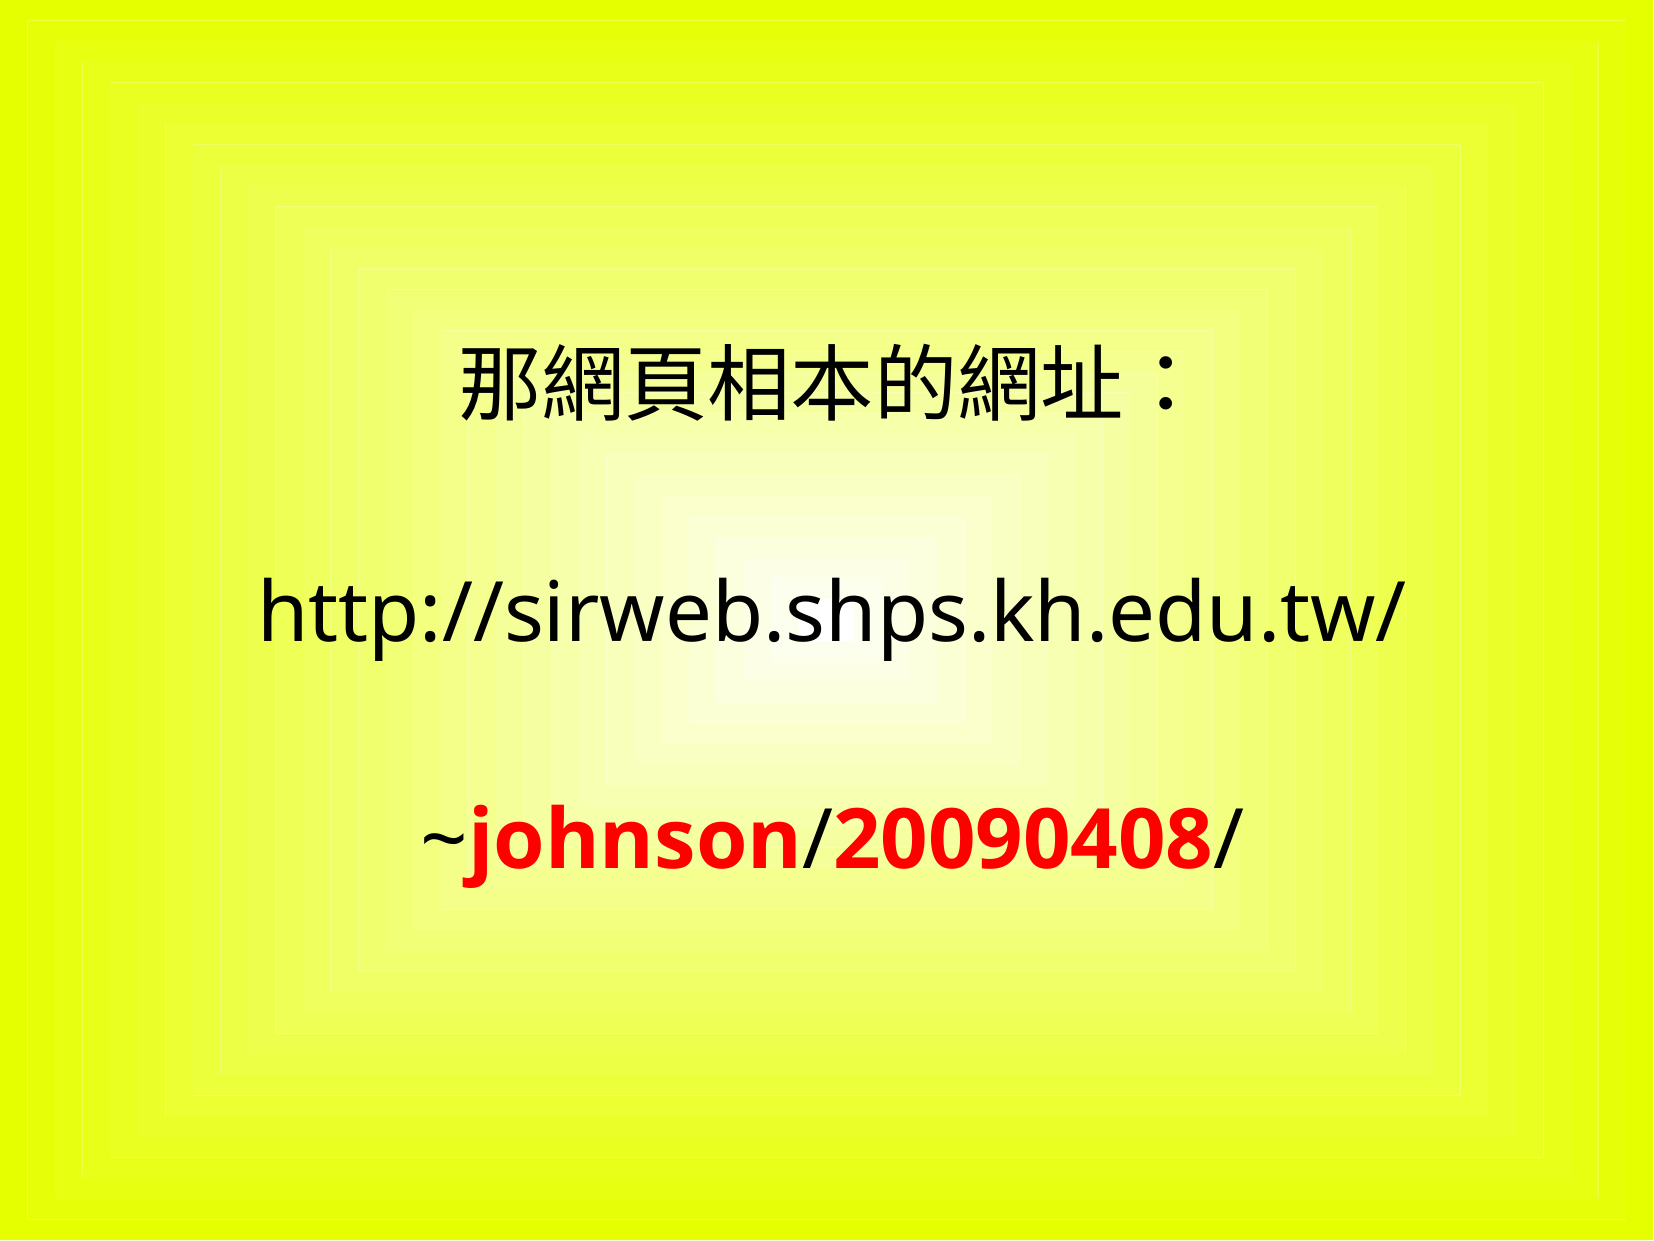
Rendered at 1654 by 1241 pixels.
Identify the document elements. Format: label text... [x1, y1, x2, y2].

title 那網頁相本的網址： http://sirweb.shps.kh.edu.tw/~johnson/20090408/ [88, 337, 1577, 754]
